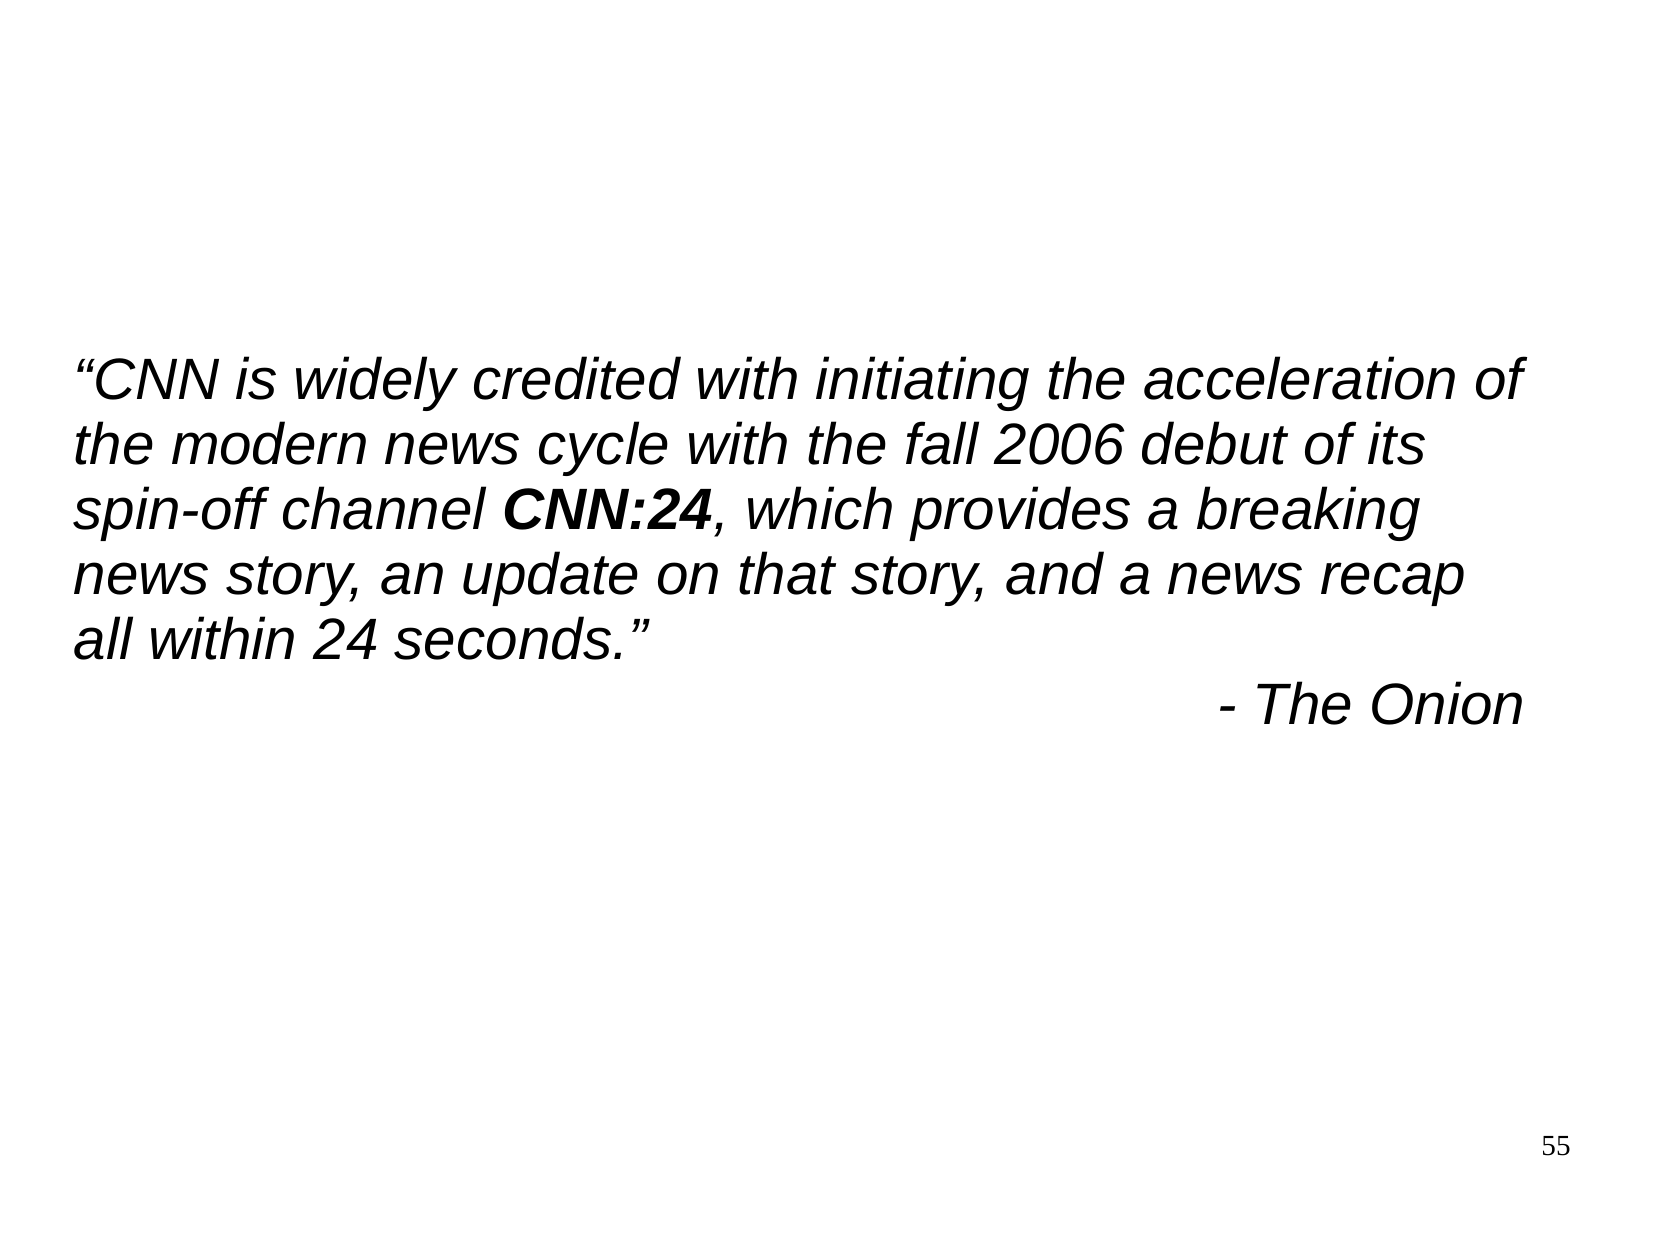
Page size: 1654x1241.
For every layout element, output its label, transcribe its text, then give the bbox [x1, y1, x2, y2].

text_box “CNN is widely credited with initiating the acceleration of the modern news cycle with the fall 2006 debut of its spin-off channel CNN:24, which provides a breaking news story, an update on that story, and a news recap all within 24 seconds.” - The Onion [59, 339, 1548, 1063]
